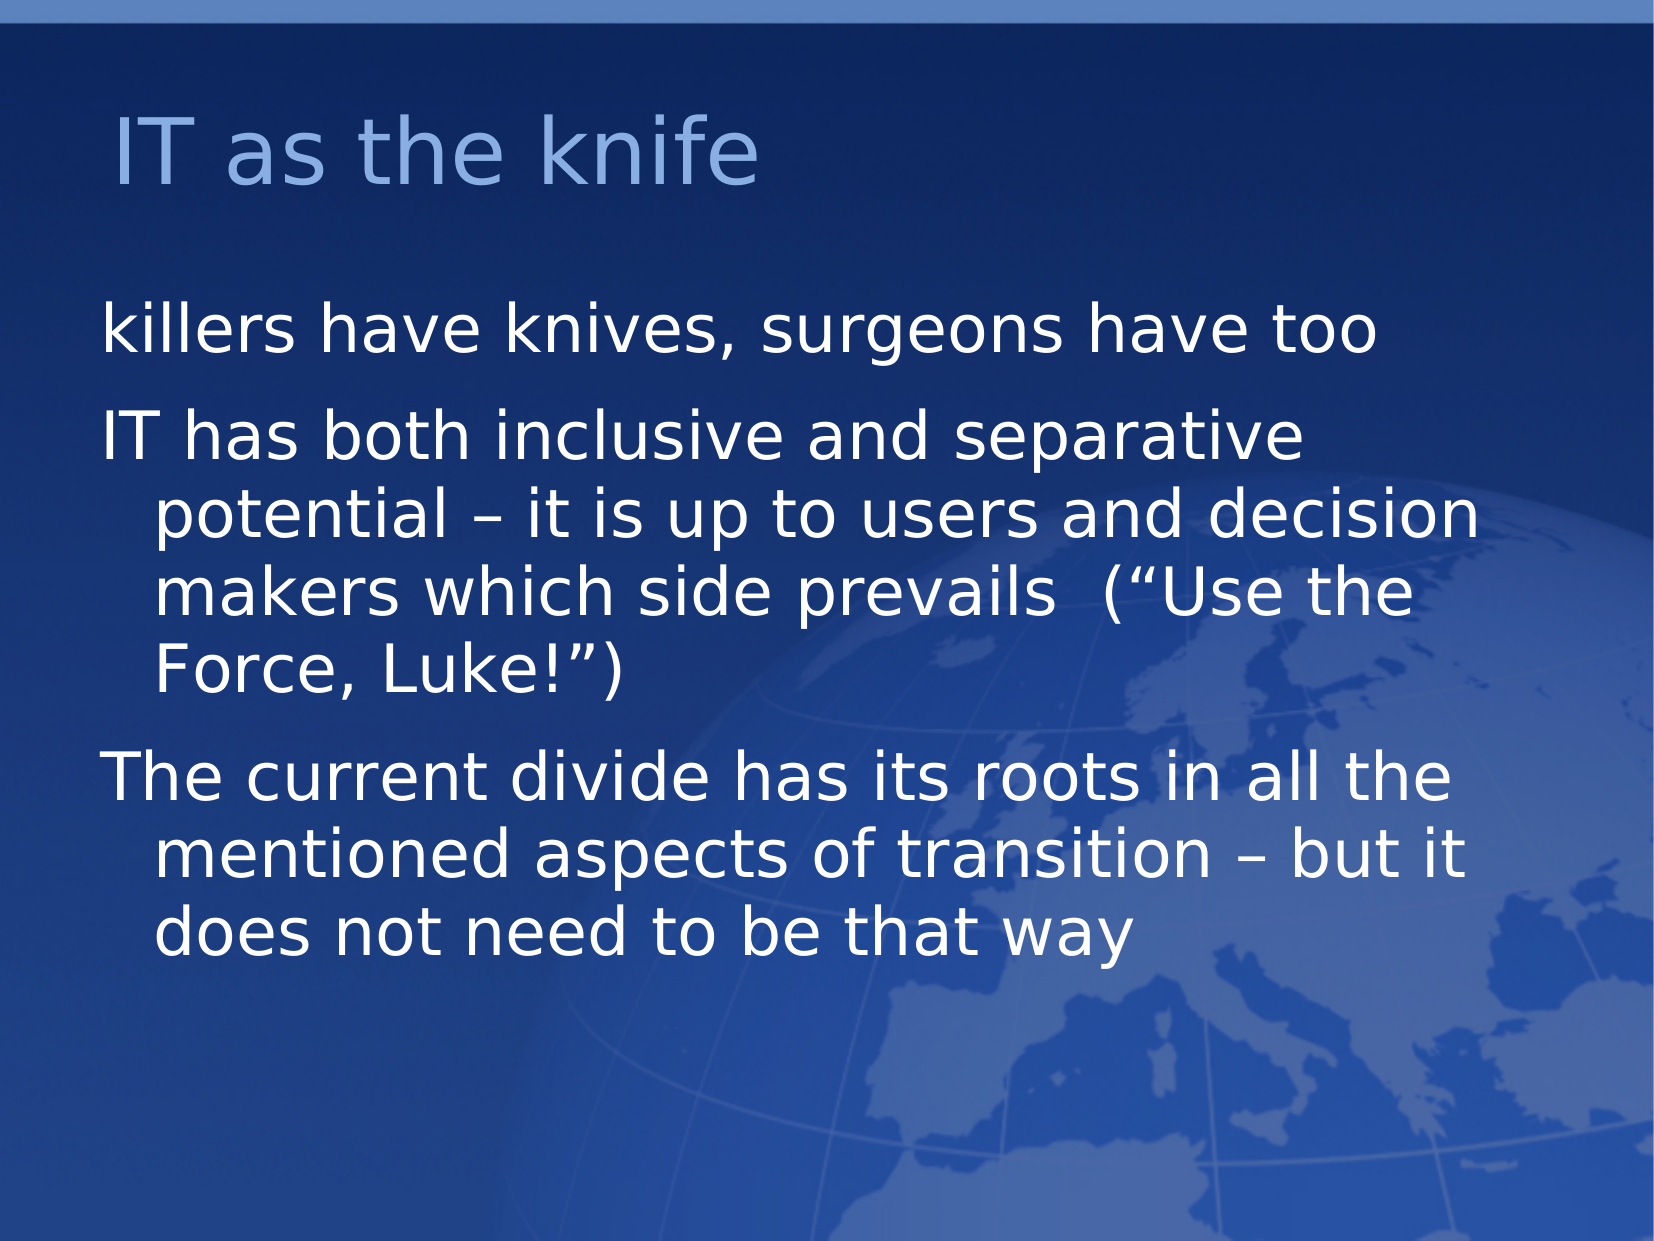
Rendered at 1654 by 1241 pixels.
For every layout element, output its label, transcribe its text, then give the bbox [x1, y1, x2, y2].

picture [0, 0, 1654, 1241]
list killers have knives, surgeons have too IT has both inclusive and separative potential – it is up to users and decision makers which side prevails (“Use the Force, Luke!”) The current divide has its roots in all the mentioned aspects of transition – but it does not need to be that way [82, 290, 1571, 1094]
title IT as the knife [82, 56, 1571, 250]
